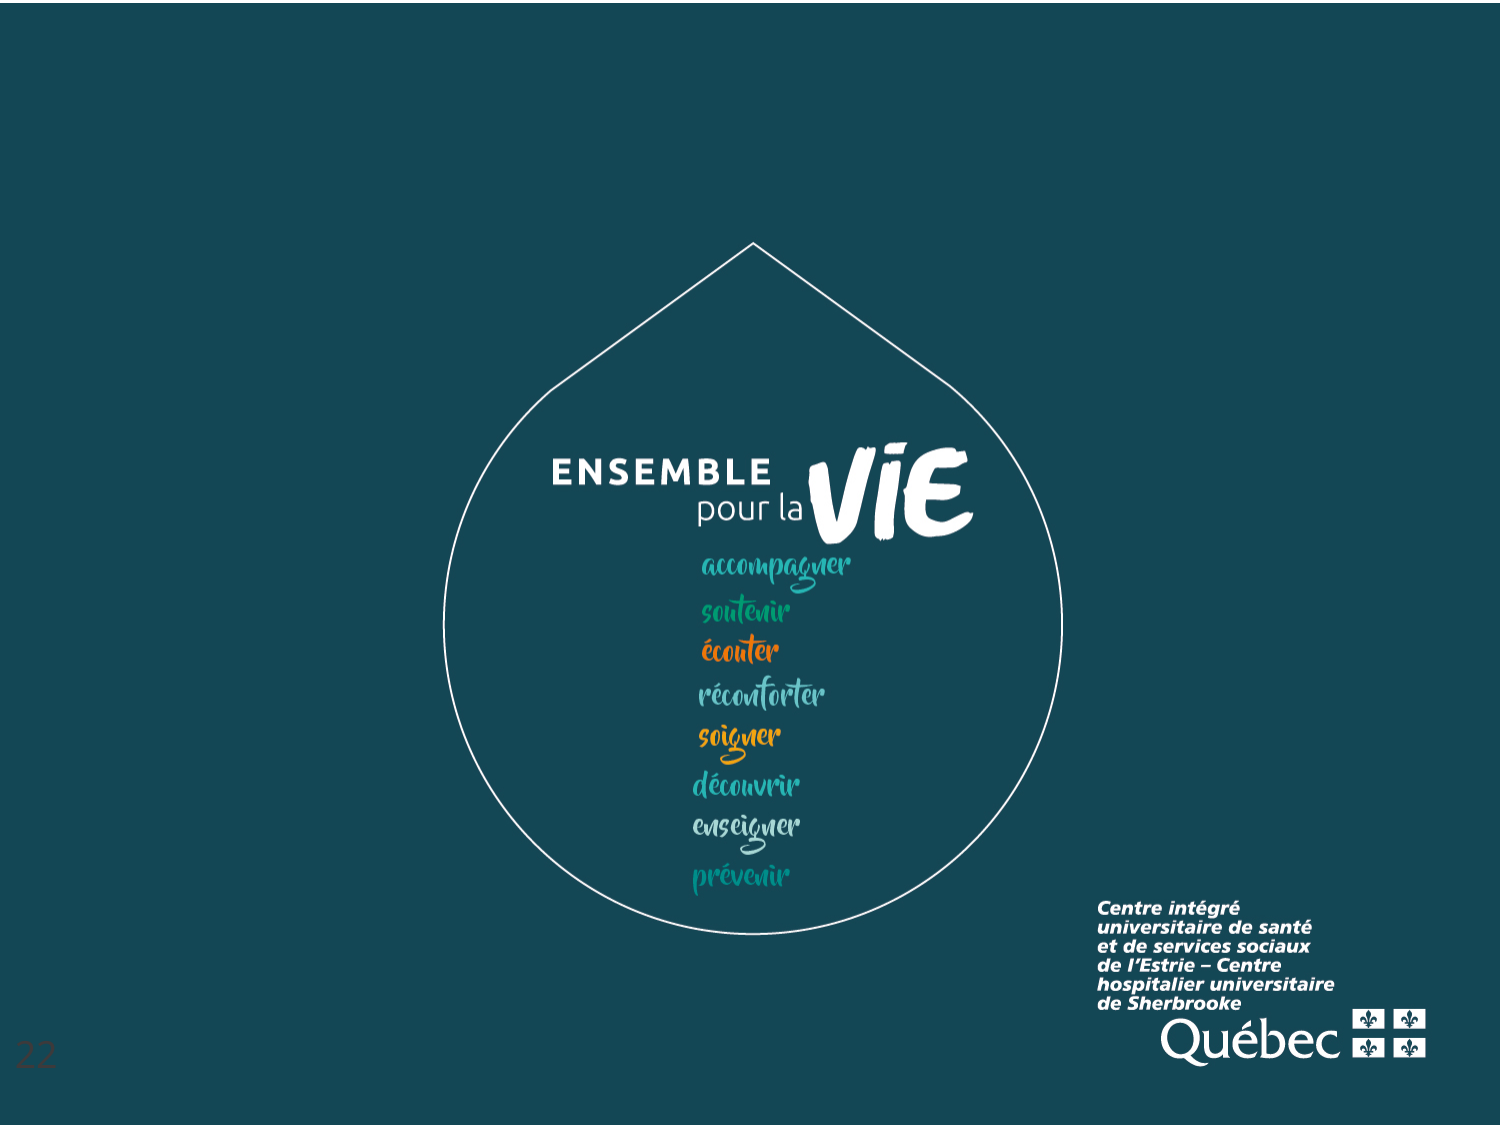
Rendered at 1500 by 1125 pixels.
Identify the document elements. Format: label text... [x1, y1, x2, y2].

slide_number <numéro> [0, 1023, 350, 1084]
picture [0, 3, 1500, 1125]
